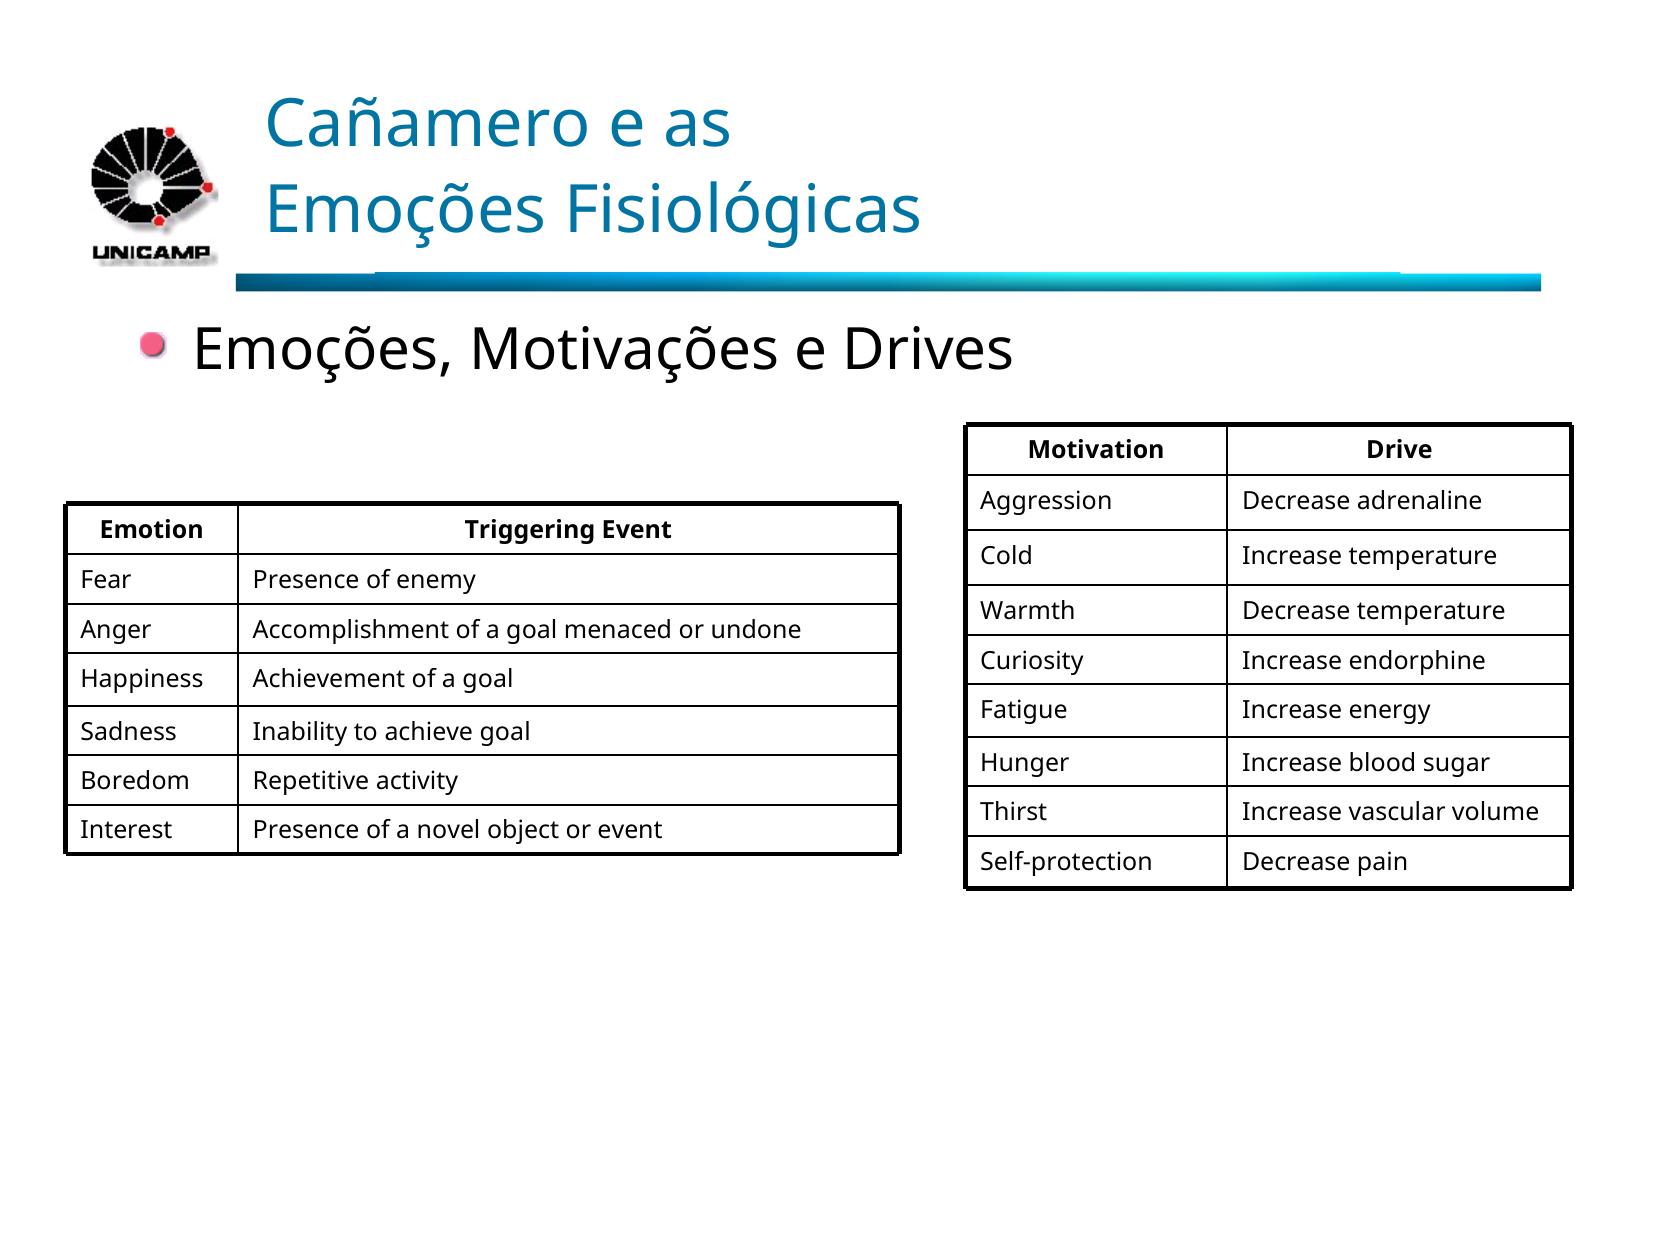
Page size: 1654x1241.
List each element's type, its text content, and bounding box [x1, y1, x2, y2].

text_box Fear [68, 555, 237, 603]
text_box Warmth [968, 586, 1226, 634]
text_box Increase endorphine [1228, 636, 1569, 683]
text_box Increase blood sugar [1228, 738, 1569, 785]
text_box Increase energy [1228, 685, 1569, 736]
picture [125, 272, 1654, 295]
text_box Thirst [968, 787, 1226, 835]
text_box Drive [1228, 427, 1569, 474]
text_box Presence of enemy [239, 555, 897, 603]
text_box Interest [68, 806, 237, 852]
text_box Fatigue [968, 685, 1226, 736]
text_box Accomplishment of a goal menaced or undone [239, 605, 897, 652]
text_box Anger [68, 605, 237, 652]
text_box Increase vascular volume [1228, 787, 1569, 835]
list Emoções, Motivações e Drives [121, 309, 1534, 1182]
text_box Inability to achieve goal [239, 707, 897, 754]
text_box Emotion [68, 506, 237, 553]
text_box Achievement of a goal [239, 654, 897, 705]
text_box Triggering Event [239, 506, 897, 553]
text_box Decrease pain [1228, 837, 1569, 886]
text_box Presence of a novel object or event [239, 806, 897, 852]
text_box Increase temperature [1228, 531, 1569, 584]
text_box Self-protection [968, 837, 1226, 886]
text_box Motivation [968, 427, 1226, 474]
text_box Happiness [68, 654, 237, 705]
title Cañamero e as Emoções Fisiológicas [264, 42, 1534, 250]
text_box Hunger [968, 738, 1226, 785]
text_box Decrease temperature [1228, 586, 1569, 634]
text_box Repetitive activity [239, 756, 897, 804]
text_box Sadness [68, 707, 237, 754]
text_box Cold [968, 531, 1226, 584]
text_box Decrease adrenaline [1228, 476, 1569, 529]
text_box Curiosity [968, 636, 1226, 683]
text_box Aggression [968, 476, 1226, 529]
text_box Boredom [68, 756, 237, 804]
